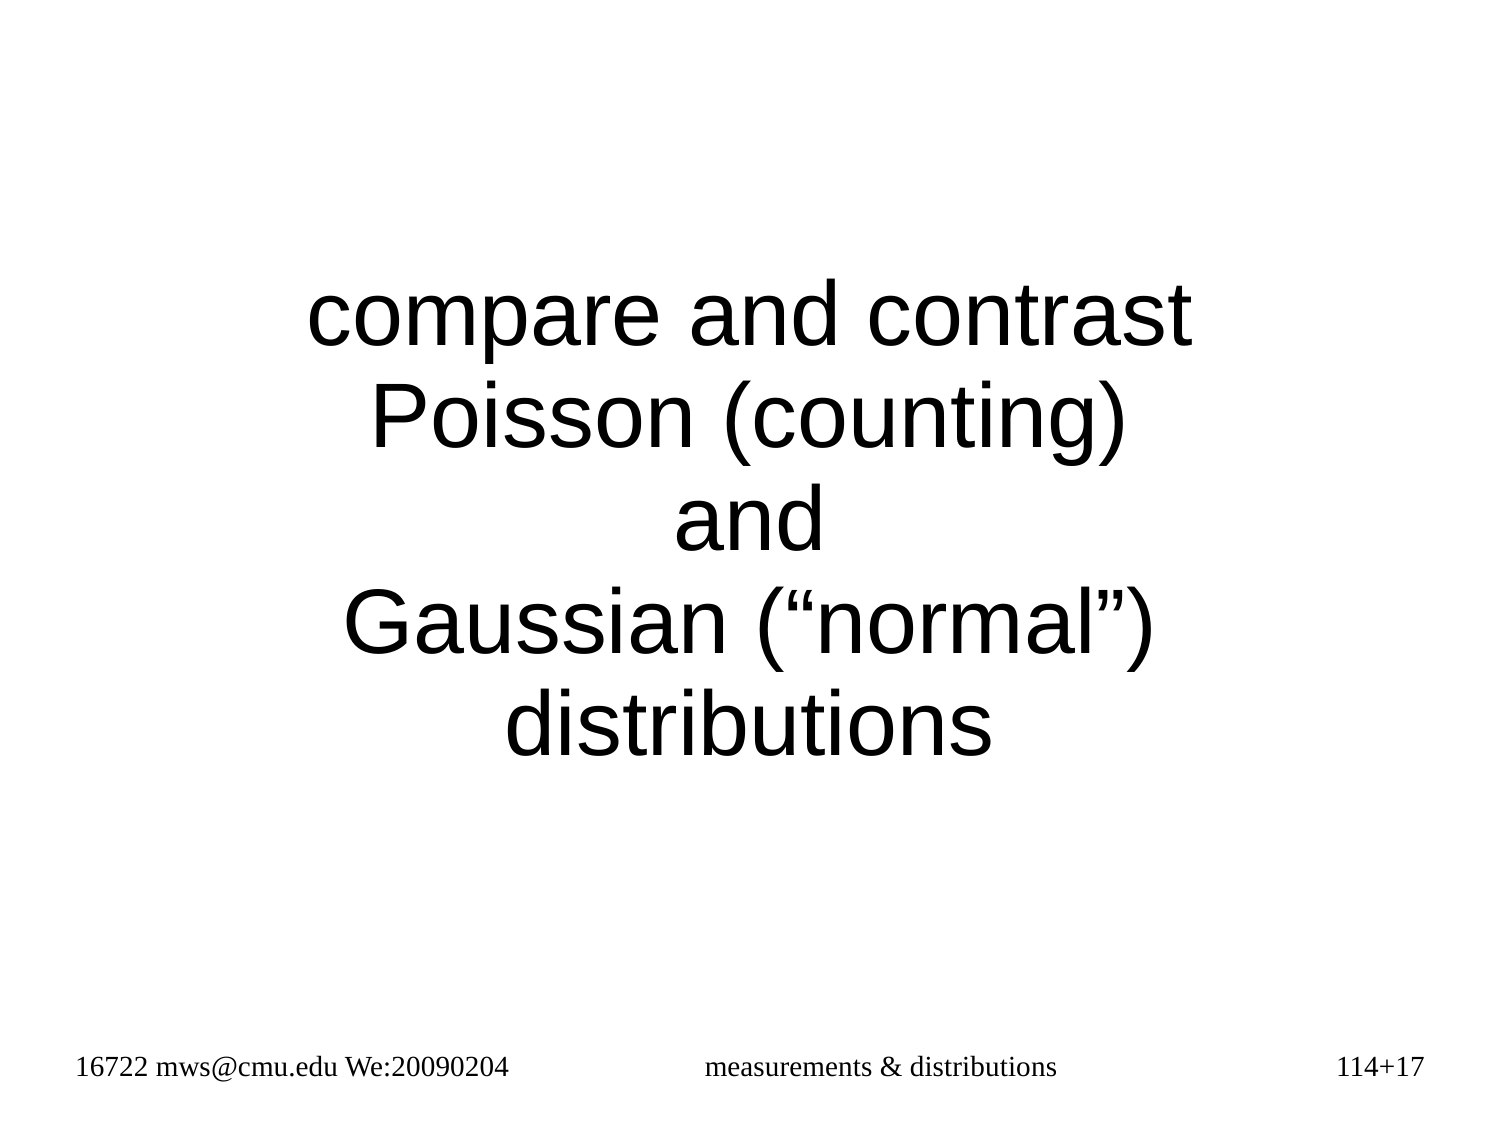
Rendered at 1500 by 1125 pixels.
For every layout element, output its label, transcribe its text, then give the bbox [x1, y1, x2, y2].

title compare and contrast Poisson (counting) and Gaussian (“normal”) distributions [112, 187, 1388, 851]
